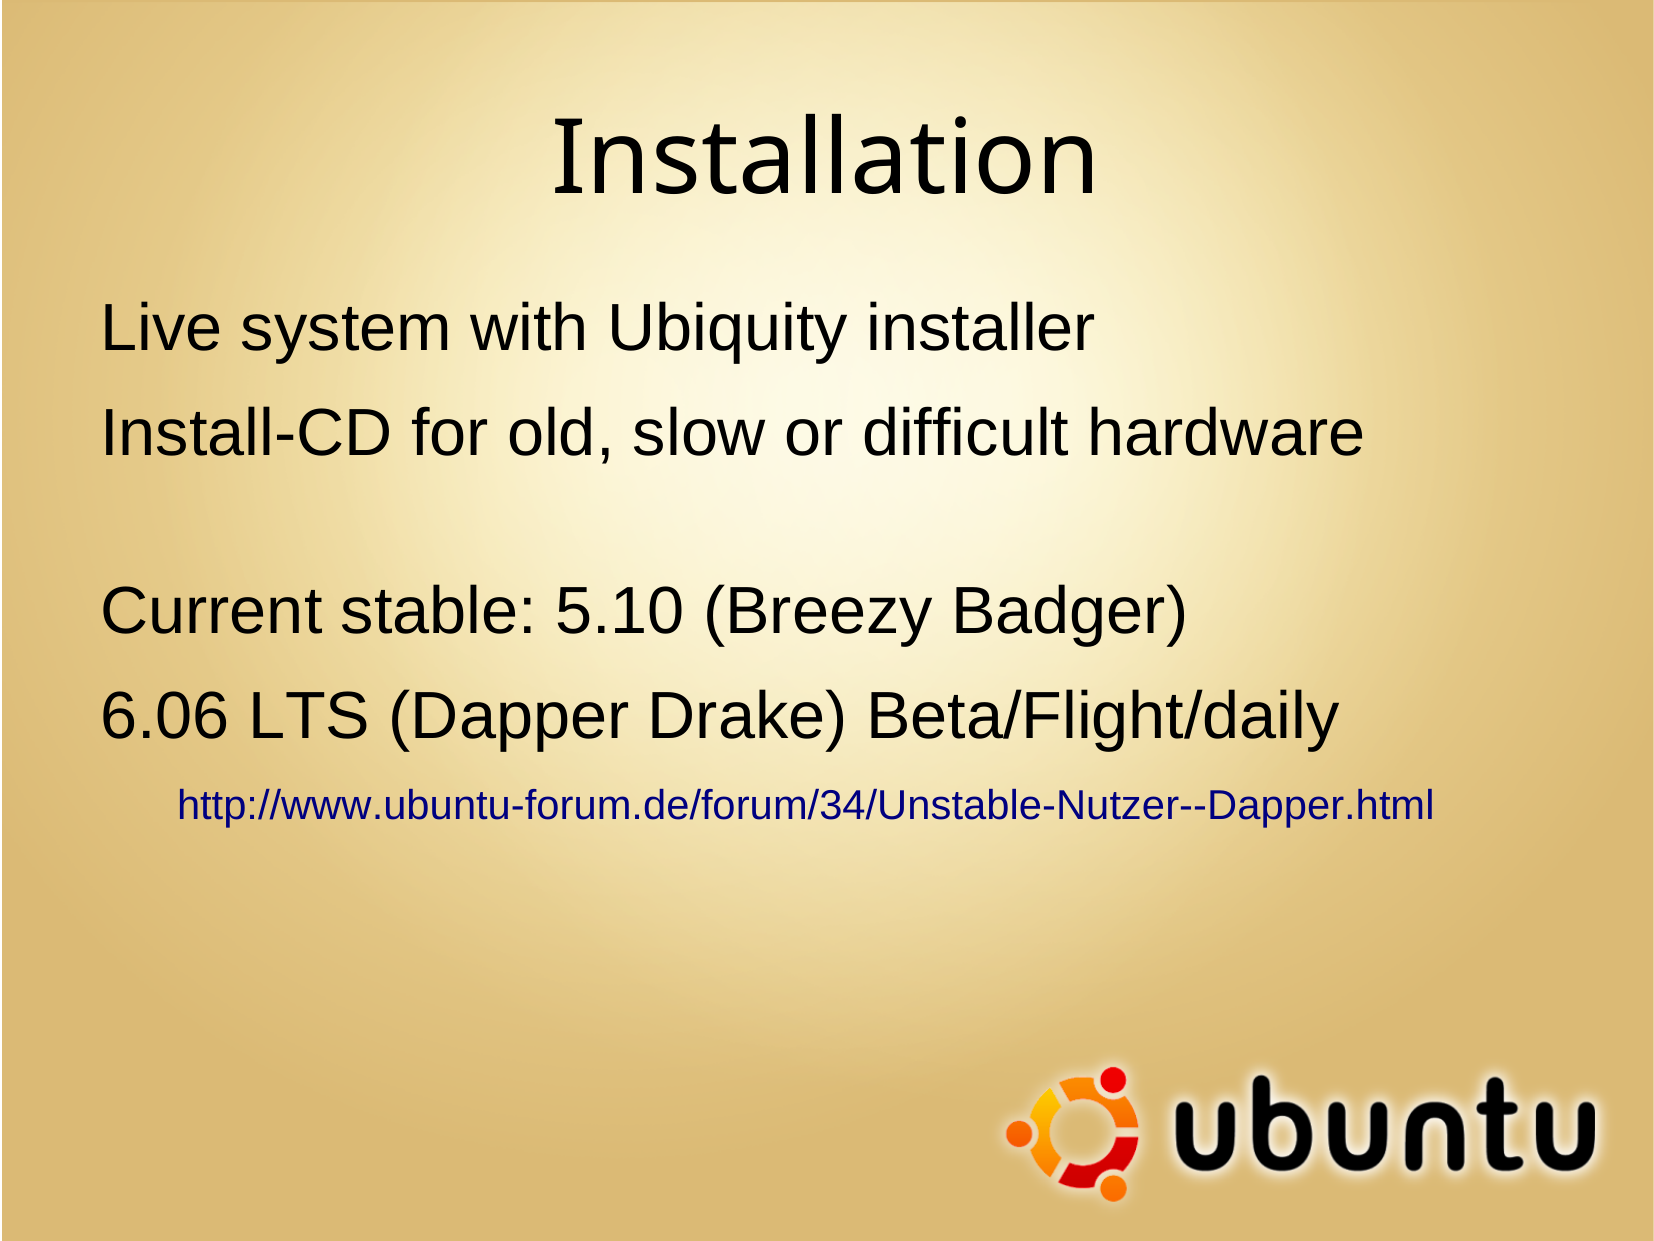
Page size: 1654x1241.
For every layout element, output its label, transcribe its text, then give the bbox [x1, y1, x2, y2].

picture [2, 0, 1654, 1241]
list Live system with Ubiquity installer Install-CD for old, slow or difficult hardware Current stable: 5.10 (Breezy Badger) 6.06 LTS (Dapper Drake) Beta/Flight/daily http://www.ubuntu-forum.de/forum/34/Unstable-Nutzer--Dapper.html [82, 290, 1571, 1109]
title Installation [82, 49, 1571, 257]
